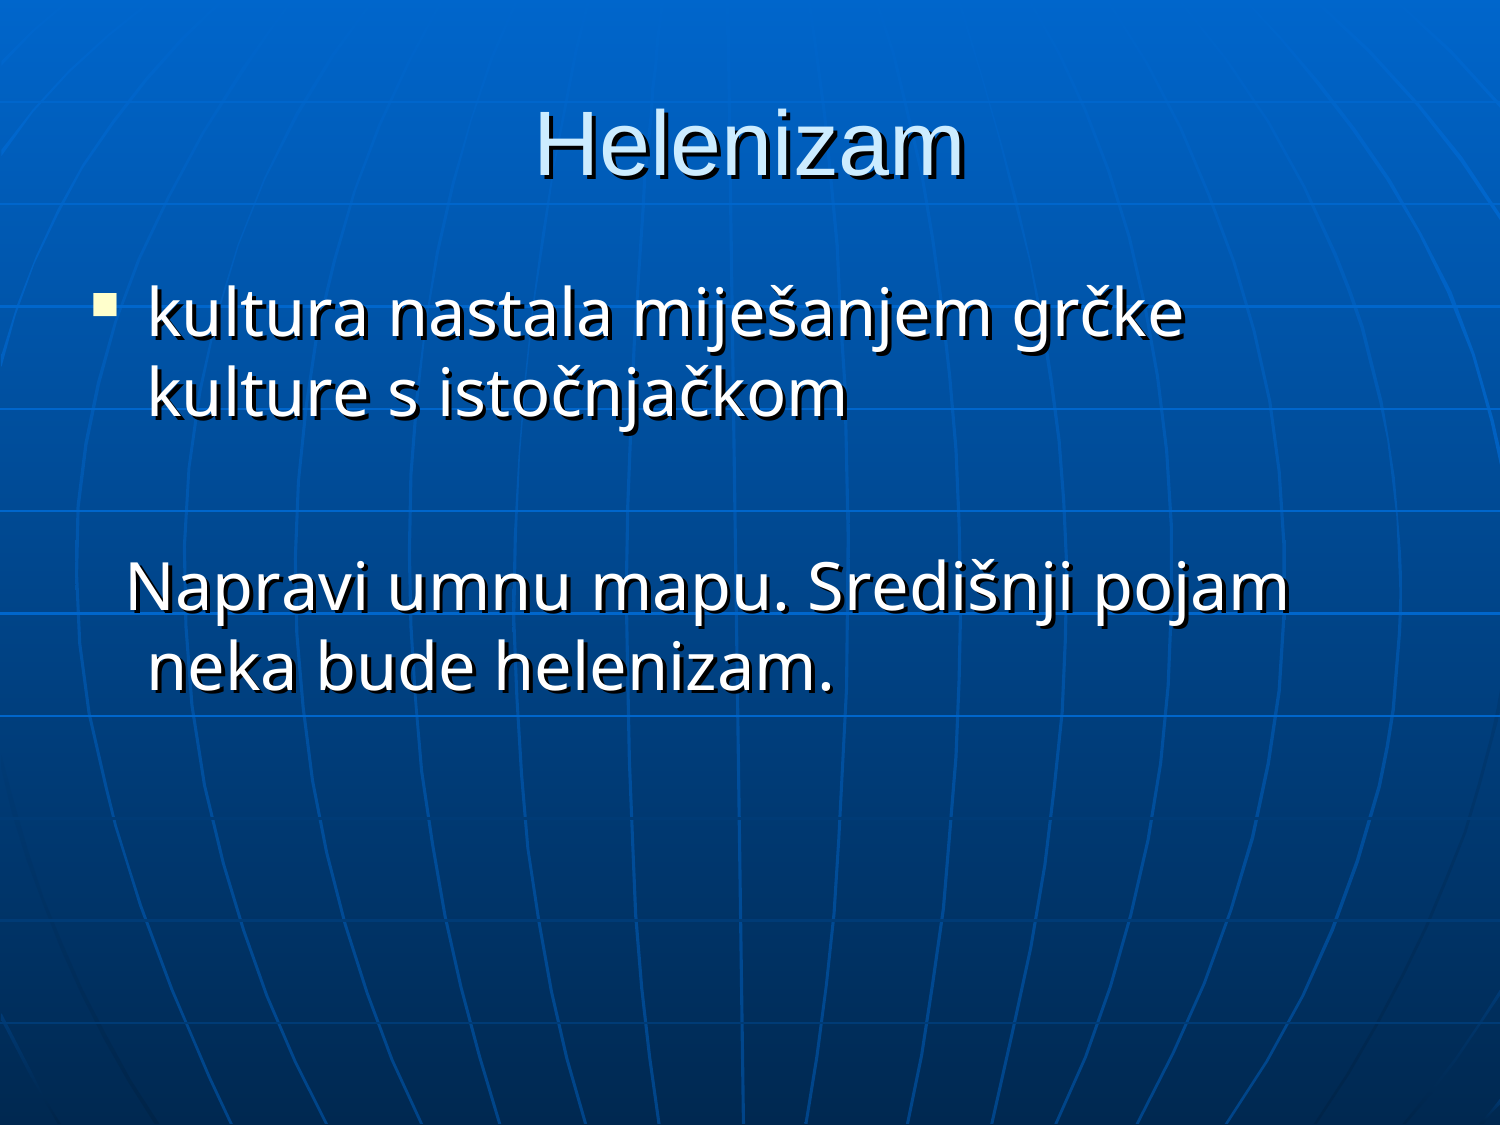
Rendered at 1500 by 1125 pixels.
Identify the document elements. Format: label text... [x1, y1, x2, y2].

title Helenizam [75, 45, 1426, 233]
list kultura nastala miješanjem grčke kulture s istočnjačkom Napravi umnu mapu. Središnji pojam neka bude helenizam. [75, 262, 1426, 1006]
